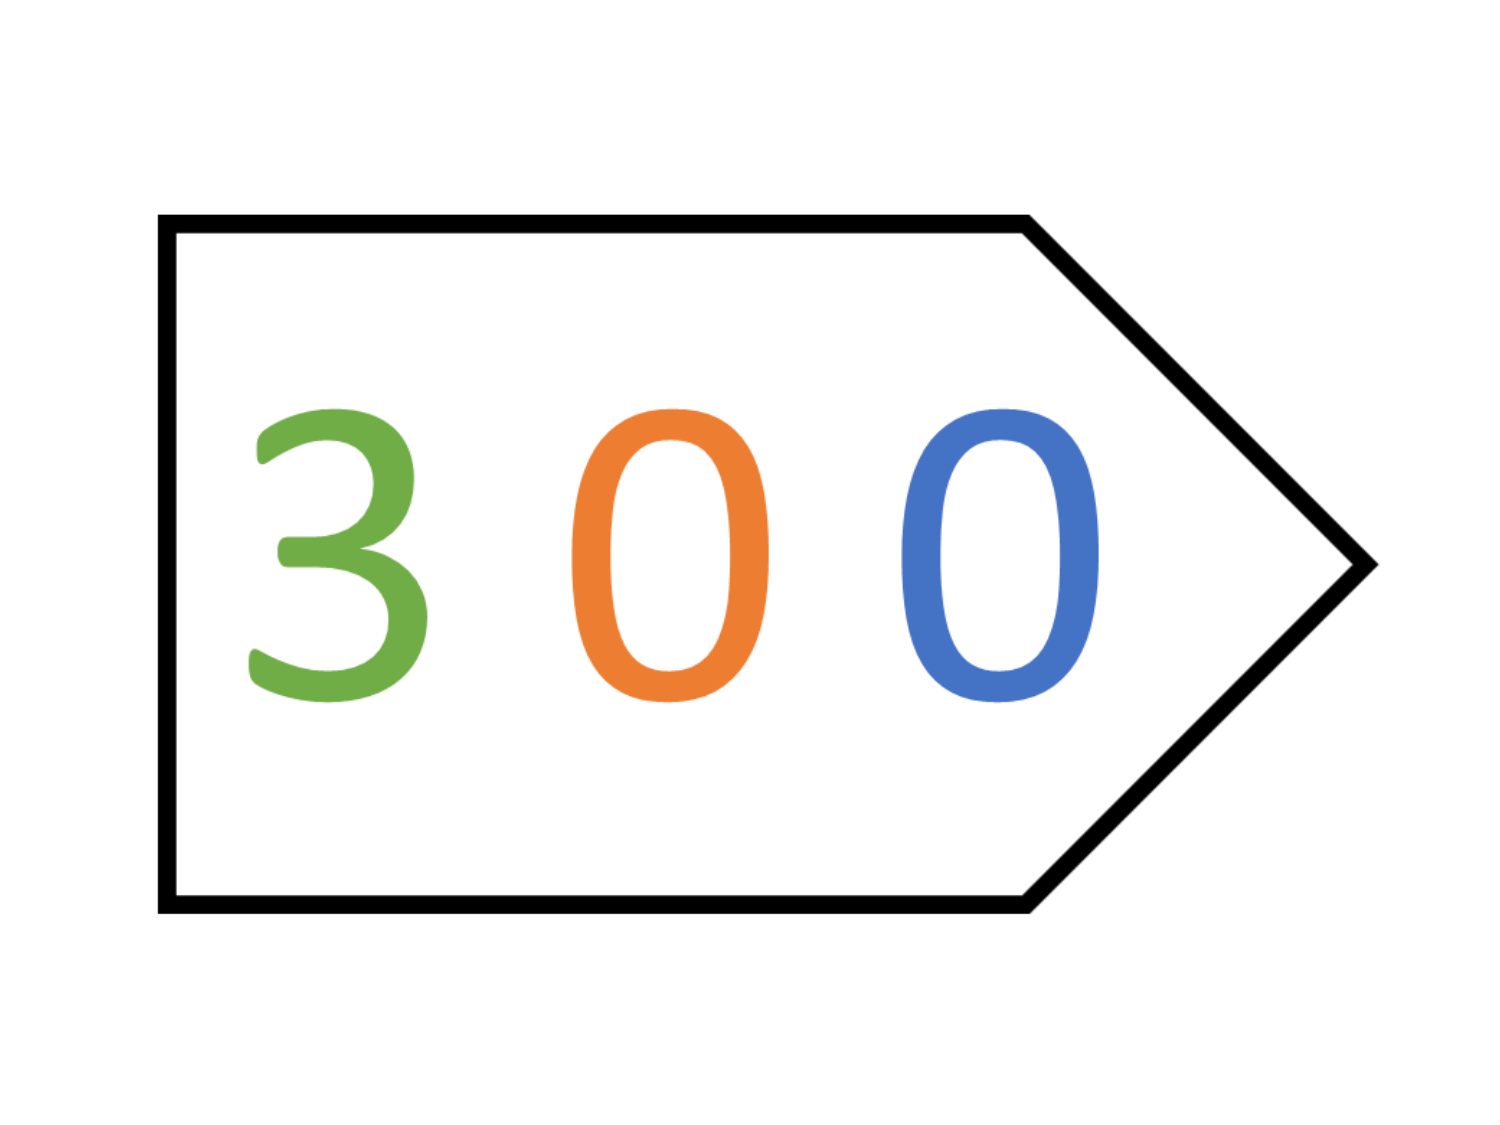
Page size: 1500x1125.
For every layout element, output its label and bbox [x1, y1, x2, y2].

picture [0, 140, 1387, 1090]
